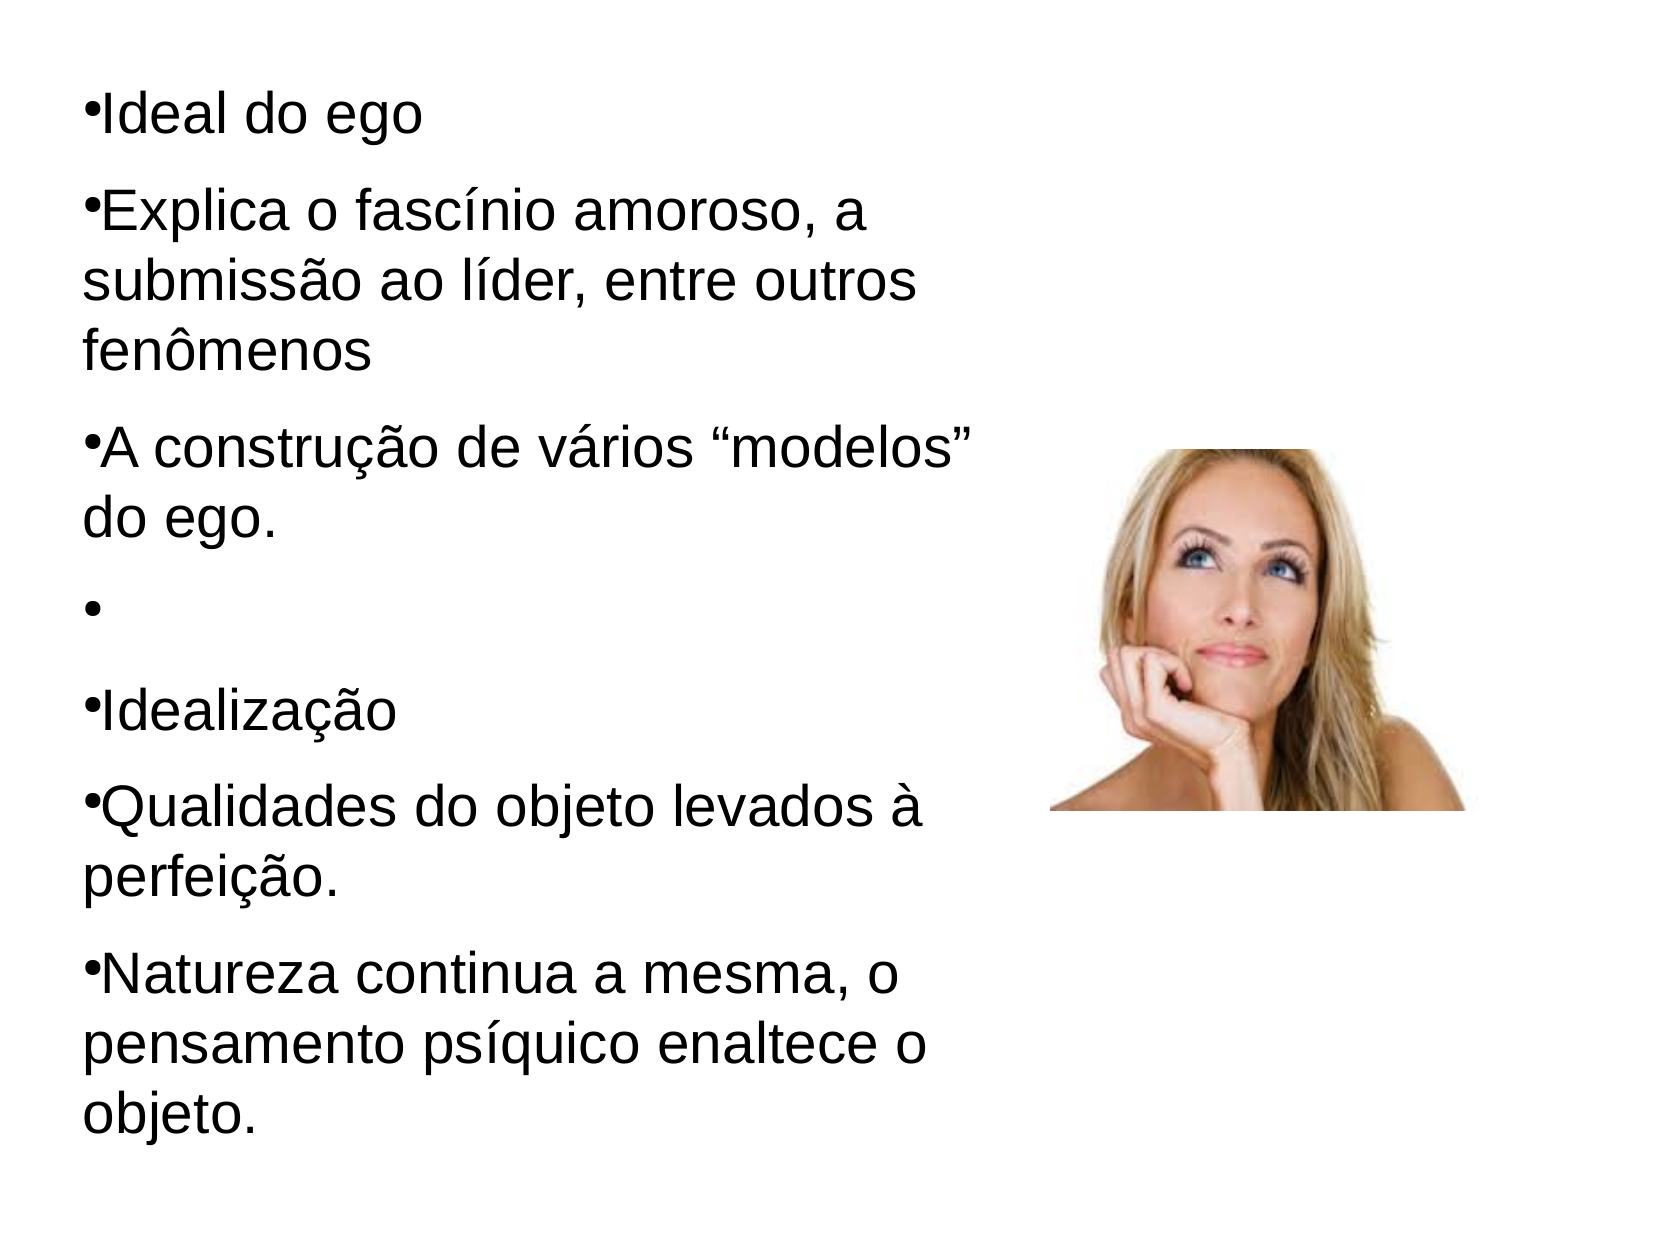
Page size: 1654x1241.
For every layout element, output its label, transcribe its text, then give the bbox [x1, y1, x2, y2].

list Ideal do ego Explica o fascínio amoroso, a submissão ao líder, entre outros fenômenos A construção de vários “modelos” do ego. Idealização Qualidades do objeto levados à perfeição. Natureza continua a mesma, o pensamento psíquico enaltece o objeto. [82, 75, 976, 1156]
picture [1050, 450, 1542, 811]
